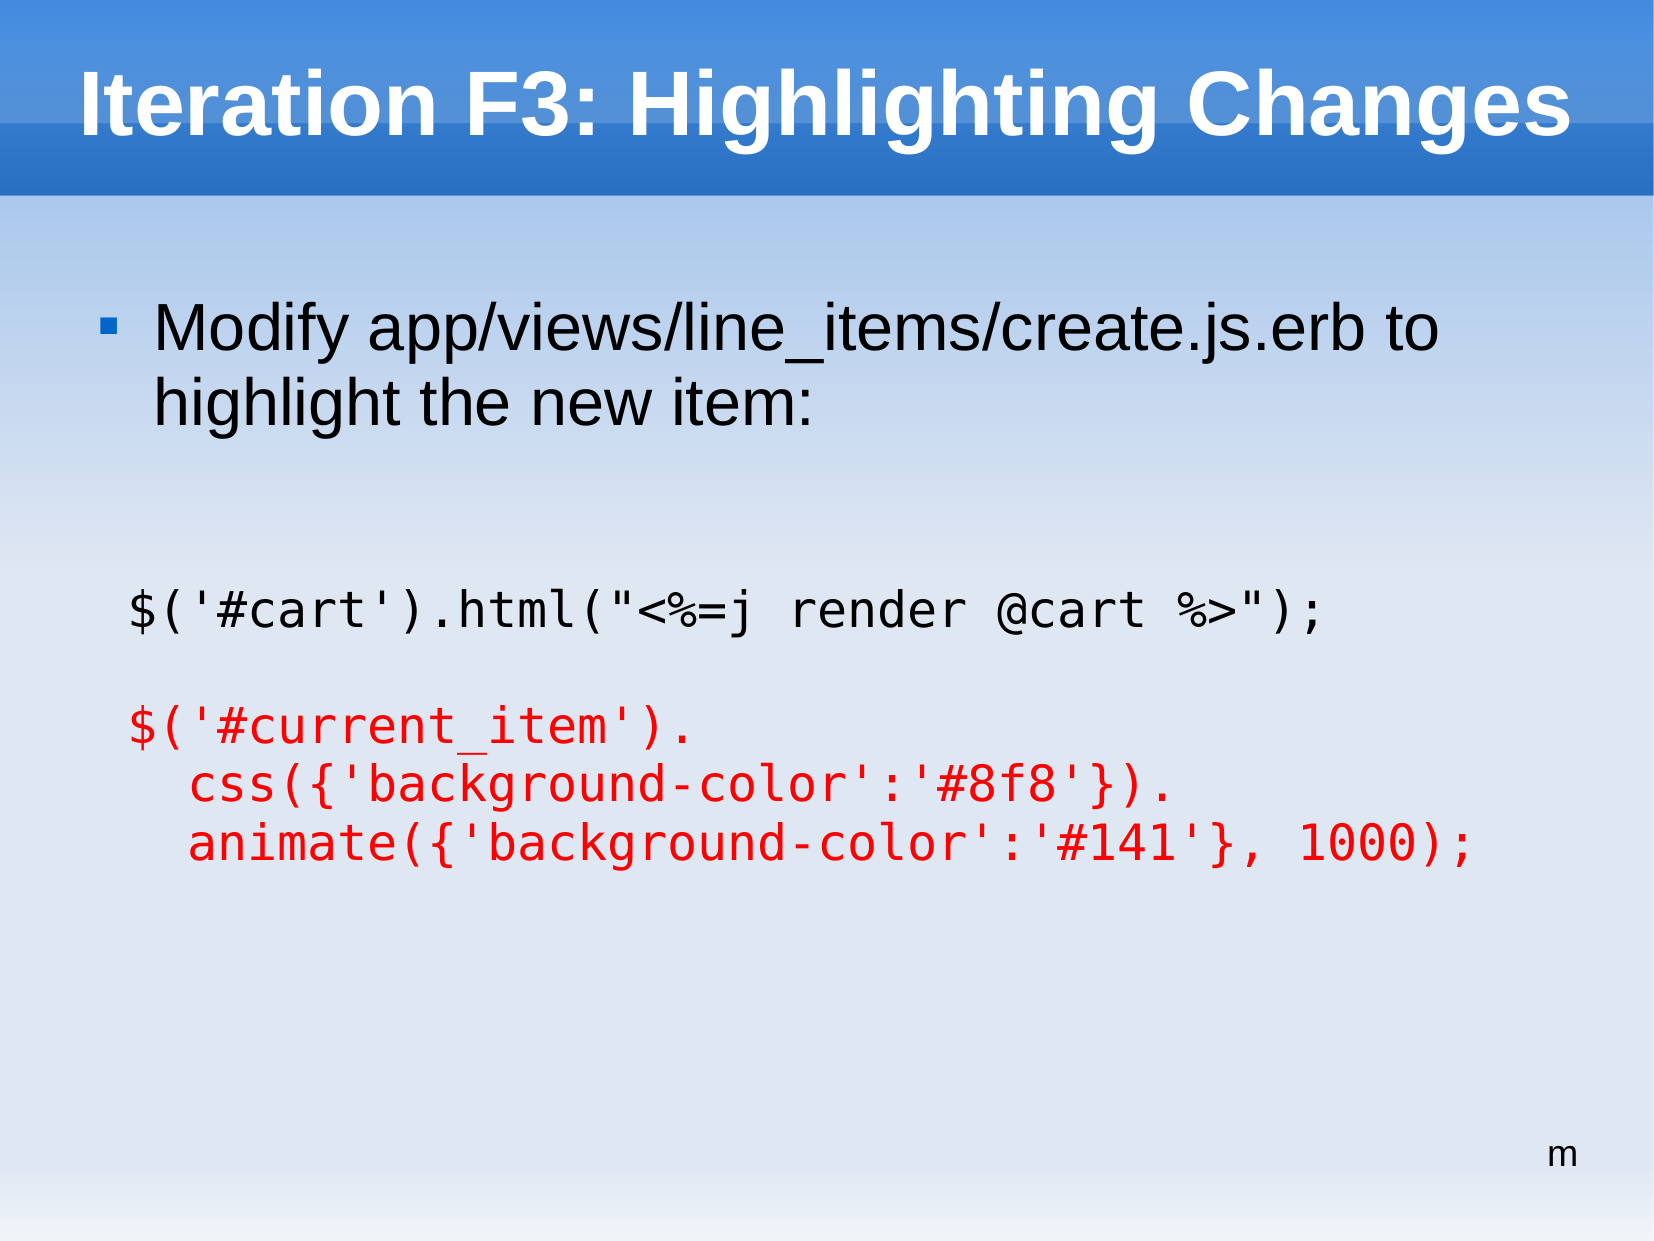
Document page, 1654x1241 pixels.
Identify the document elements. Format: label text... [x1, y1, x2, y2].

title Iteration F3: Highlighting Changes [59, 7, 1595, 200]
text_box m [1532, 1125, 1594, 1182]
picture [0, 0, 1654, 1241]
list Modify app/views/line_items/create.js.erb to highlight the new item: [82, 290, 1571, 488]
text_box $('#cart').html("<%=j render @cart %>"); $('#current_item'). css({'background-color':'#8f8'}). animate({'background-color':'#141'}, 1000); [112, 573, 1613, 880]
